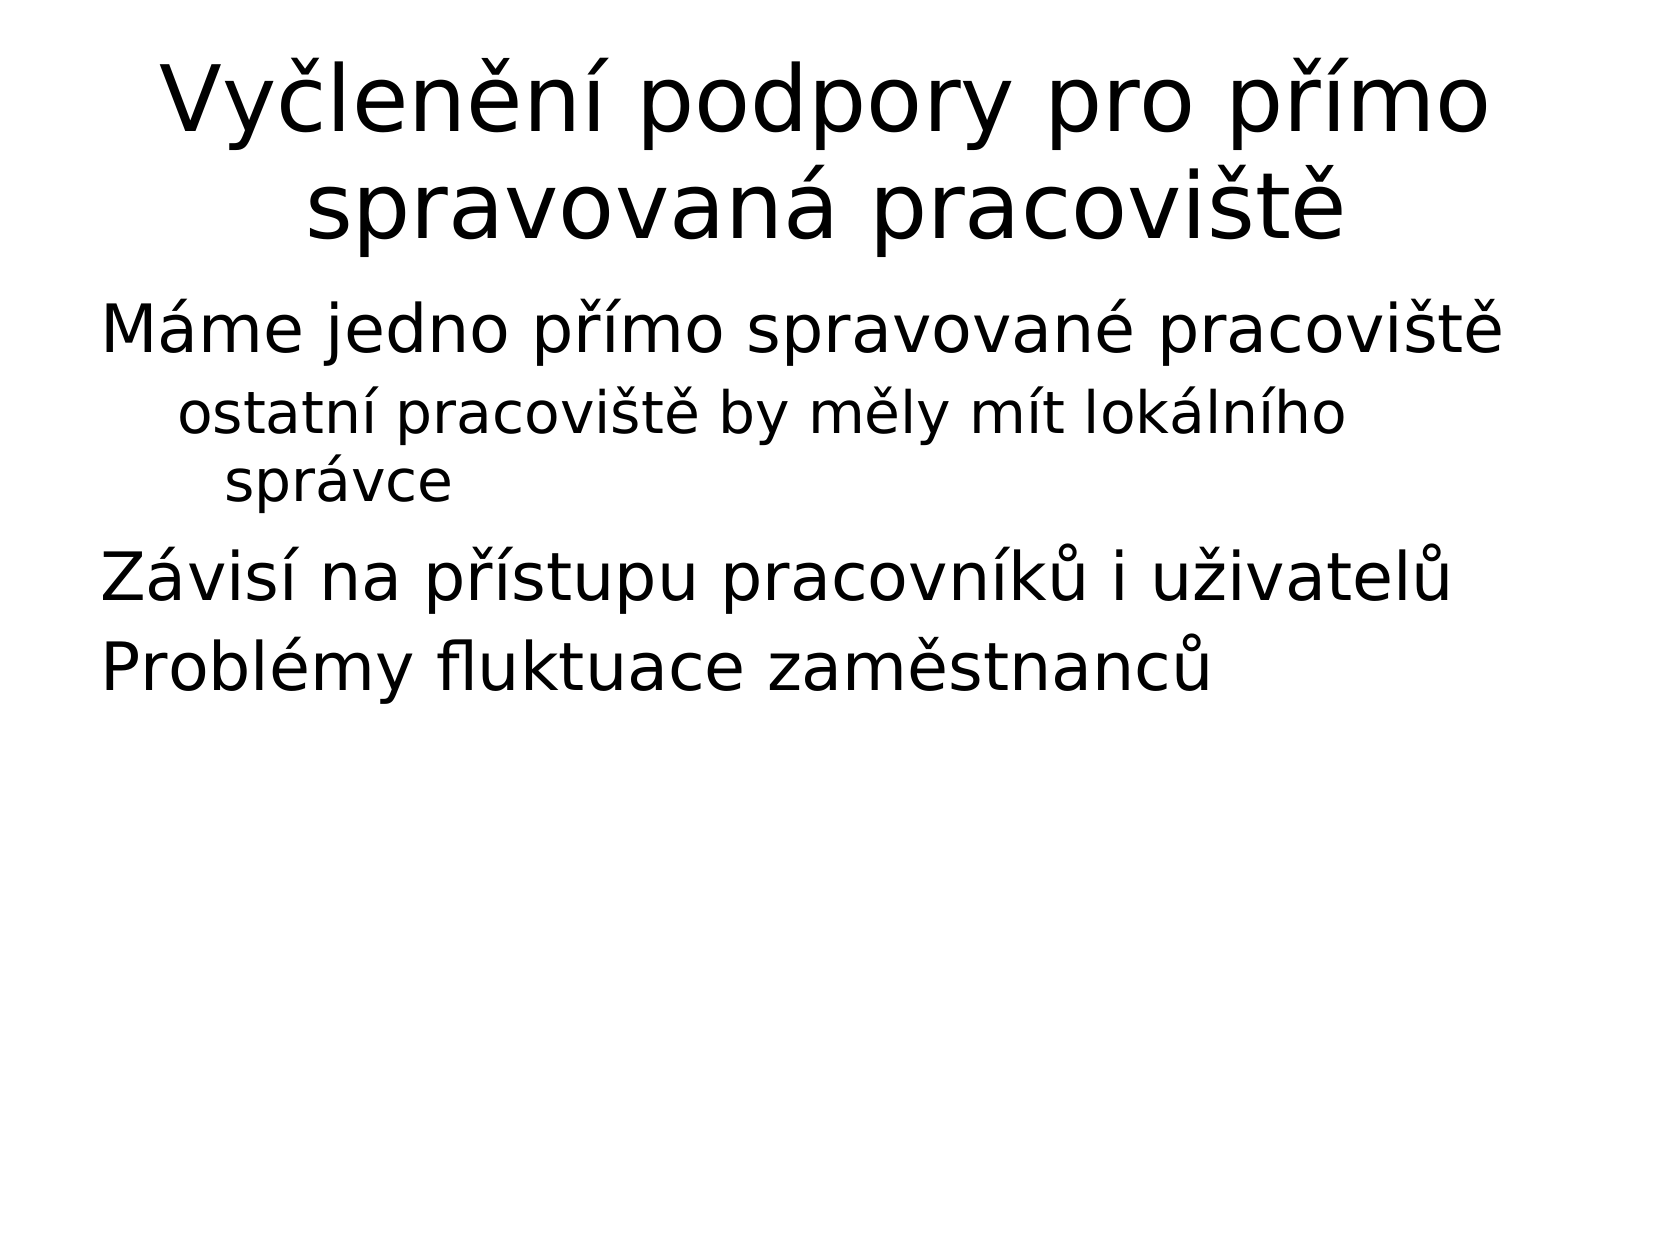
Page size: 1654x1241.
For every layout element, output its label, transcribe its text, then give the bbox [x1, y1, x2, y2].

list Máme jedno přímo spravované pracoviště ostatní pracoviště by měly mít lokálního správce Závisí na přístupu pracovníků i uživatelů Problémy fluktuace zaměstnanců [82, 290, 1571, 1094]
title Vyčlenění podpory pro přímo spravovaná pracoviště [82, 45, 1571, 261]
